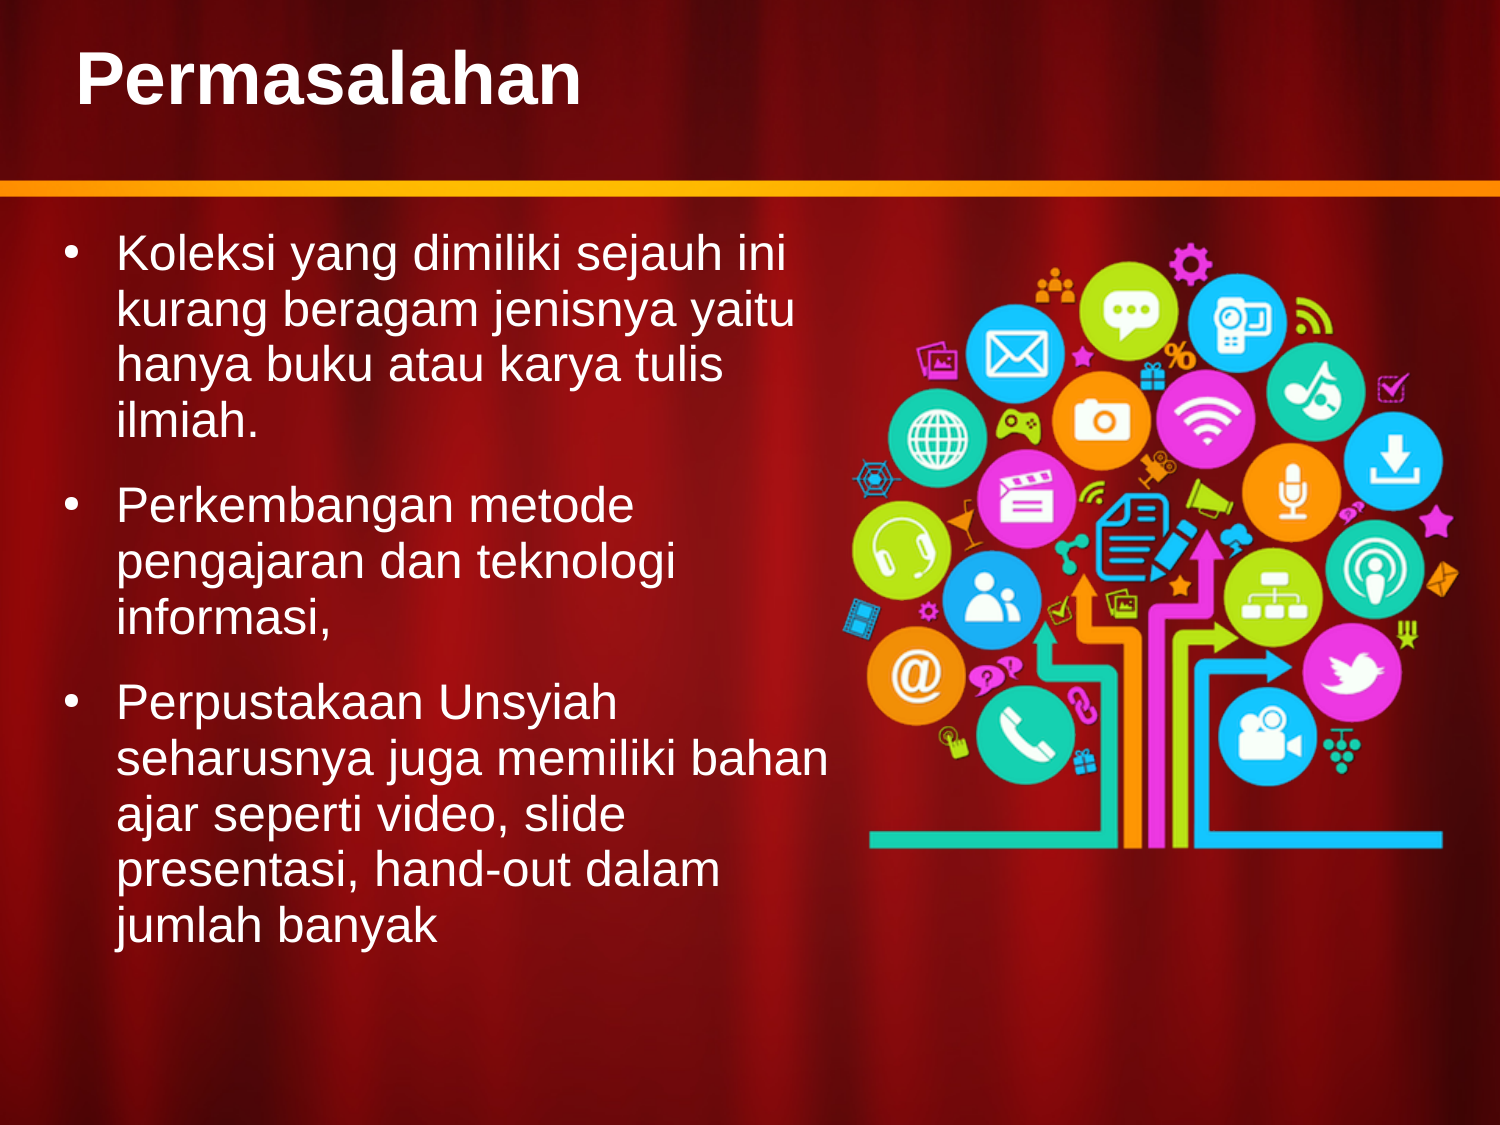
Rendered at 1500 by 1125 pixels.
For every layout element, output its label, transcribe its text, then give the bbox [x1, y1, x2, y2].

title Permasalahan [75, 31, 1425, 127]
list Koleksi yang dimiliki sejauh ini kurang beragam jenisnya yaitu hanya buku atau karya tulis ilmiah. Perkembangan metode pengajaran dan teknologi informasi, Perpustakaan Unsyiah seharusnya juga memiliki bahan ajar seperti video, slide presentasi, hand-out dalam jumlah banyak [45, 224, 841, 1006]
picture [0, 0, 1500, 1125]
